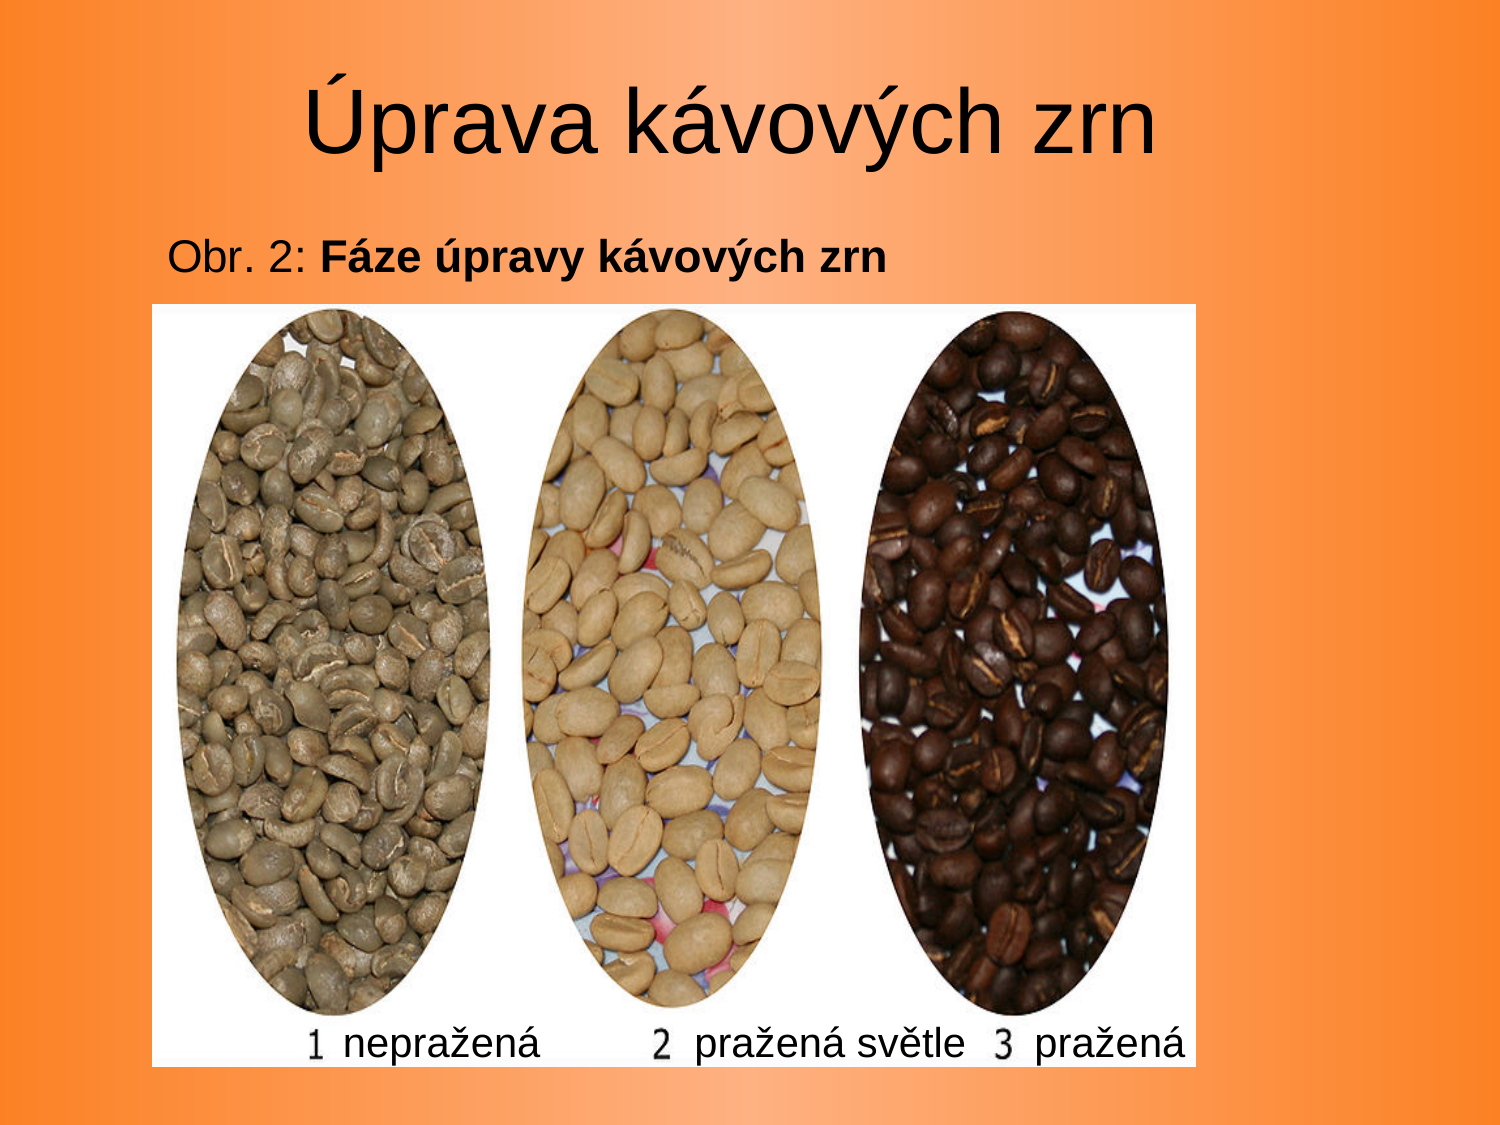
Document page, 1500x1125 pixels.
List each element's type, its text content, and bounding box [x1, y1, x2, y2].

text_box pražená světle [679, 1007, 985, 1074]
text_box nepražená [328, 1007, 569, 1074]
text_box [152, 304, 1196, 1067]
list Obecná charakteristika1,2 Význam ve výživě1 Úprava kávových zrn1,2 Druhy1 Jakostní znaky1 Vady1 Balení1 Skladování1 [1394, 0, 1400, 1125]
title Úprava kávových zrn [93, 46, 1369, 188]
text_box Obr. 2: Fáze úpravy kávových zrn [152, 188, 1032, 304]
text_box pražená [1019, 1007, 1231, 1074]
